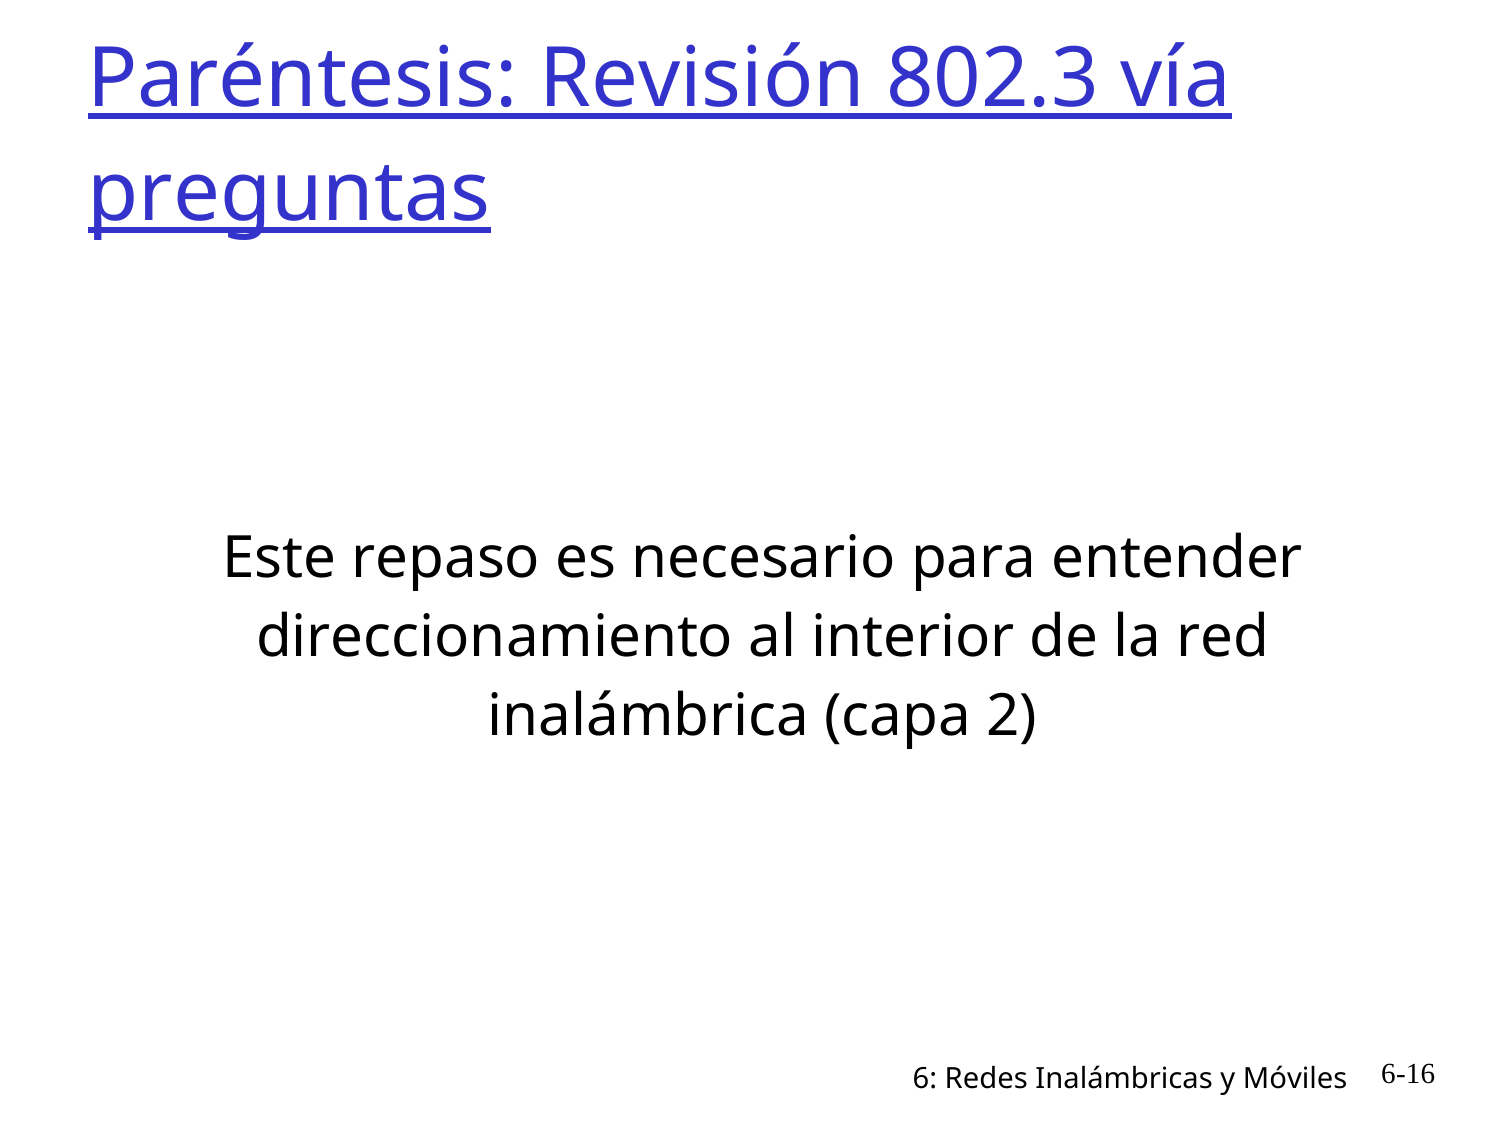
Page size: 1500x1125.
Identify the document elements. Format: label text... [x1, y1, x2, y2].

title Paréntesis: Revisión 802.3 vía preguntas [87, 23, 1363, 239]
subtitle Este repaso es necesario para entender direccionamiento al interior de la red inalámbrica (capa 2) [87, 262, 1363, 1006]
